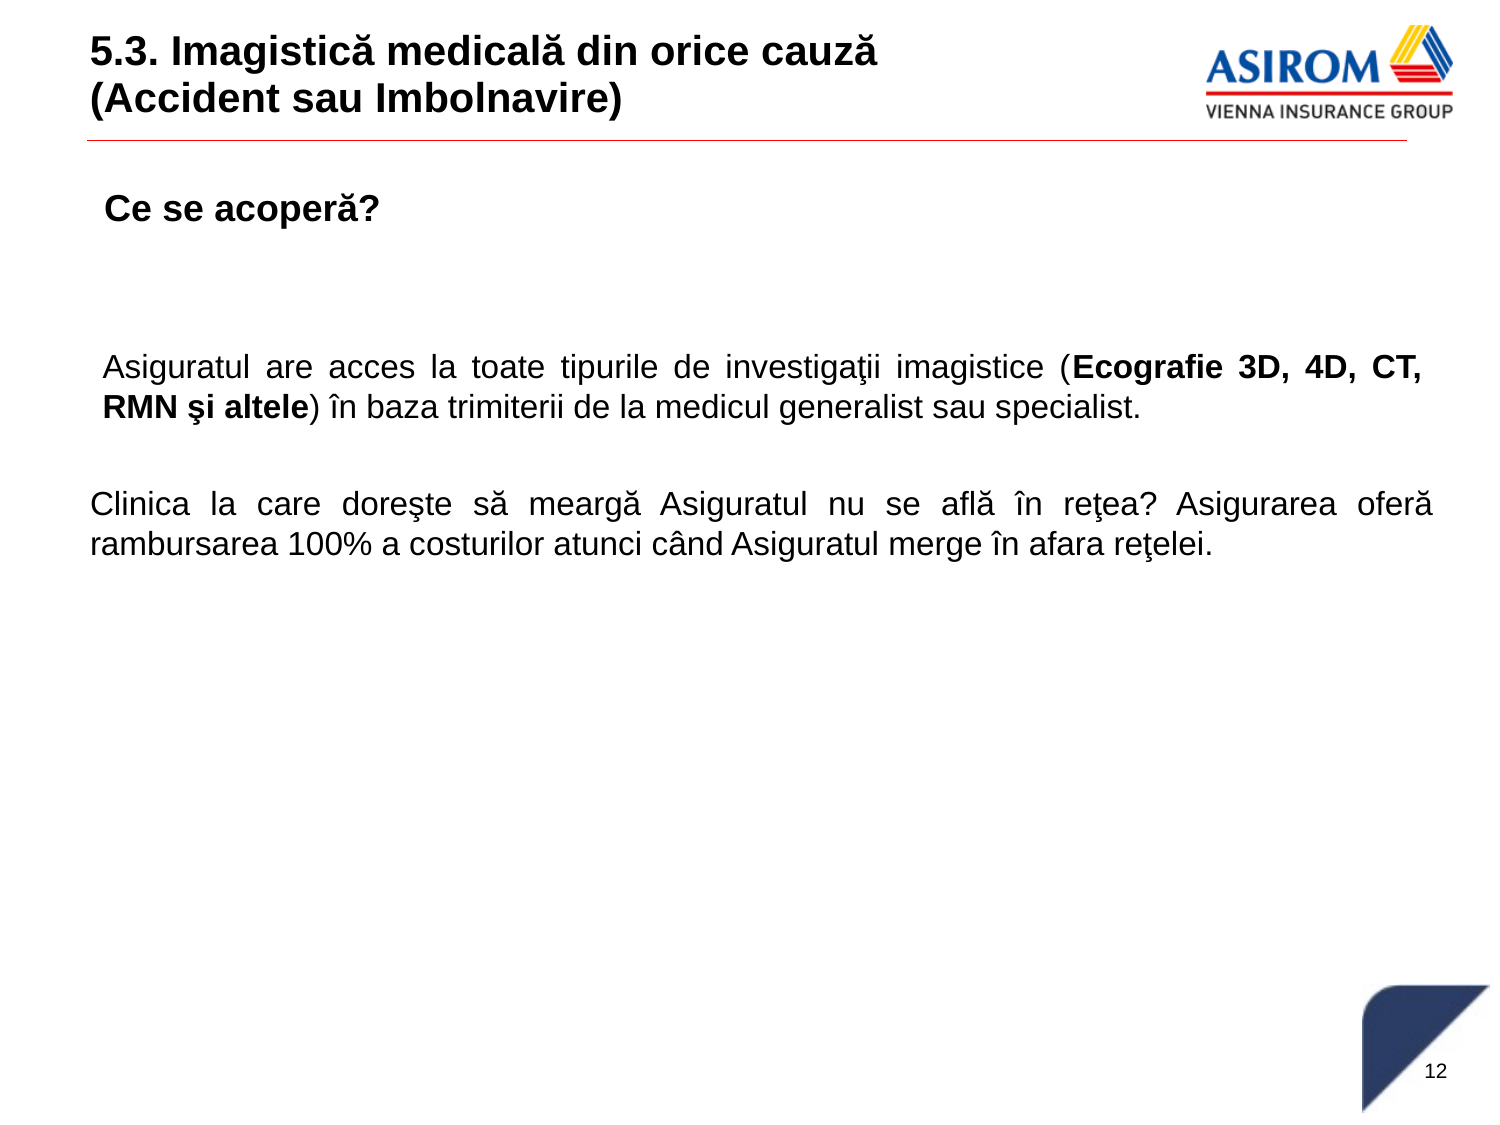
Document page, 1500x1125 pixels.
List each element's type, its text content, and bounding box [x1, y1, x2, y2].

picture [1206, 12, 1453, 134]
text_box Asiguratul are acces la toate tipurile de investigaţii imagistice (Ecografie 3D, 4D, CT, RMN şi altele) în baza trimiterii de la medicul generalist sau specialist. [87, 337, 1438, 441]
text_box Clinica la care doreşte să meargă Asiguratul nu se află în reţea? Asigurarea oferă rambursarea 100% a costurilor atunci când Asiguratul merge în afara reţelei. [75, 474, 1450, 588]
text_box 5.3. Imagistică medicală din orice cauză (Accident sau Imbolnavire) [75, 25, 1300, 129]
text_box Ce se acoperă? [89, 176, 396, 237]
picture [1362, 984, 1490, 1113]
